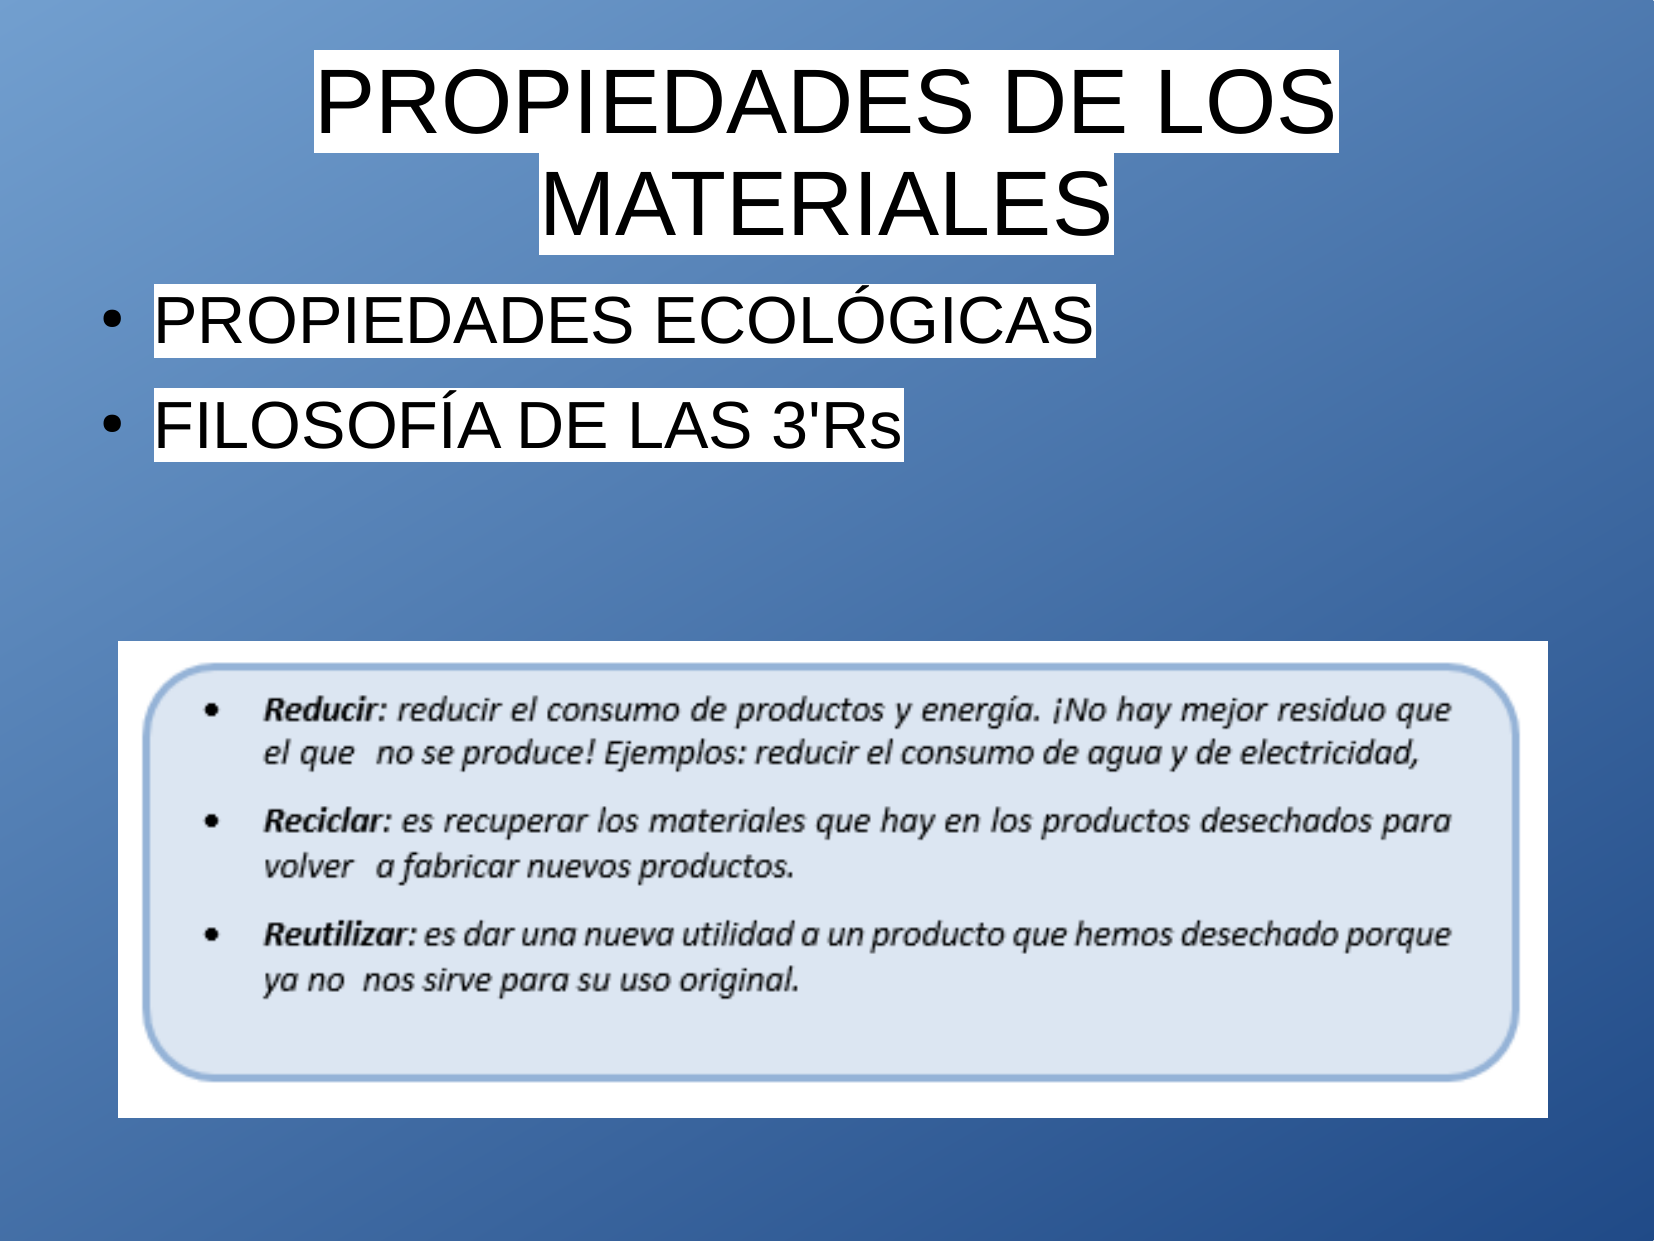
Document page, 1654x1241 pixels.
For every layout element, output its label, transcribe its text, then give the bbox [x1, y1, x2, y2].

list PROPIEDADES ECOLÓGICAS FILOSOFÍA DE LAS 3'Rs [82, 283, 1571, 627]
picture [118, 641, 1548, 1118]
title PROPIEDADES DE LOS MATERIALES [82, 49, 1571, 257]
